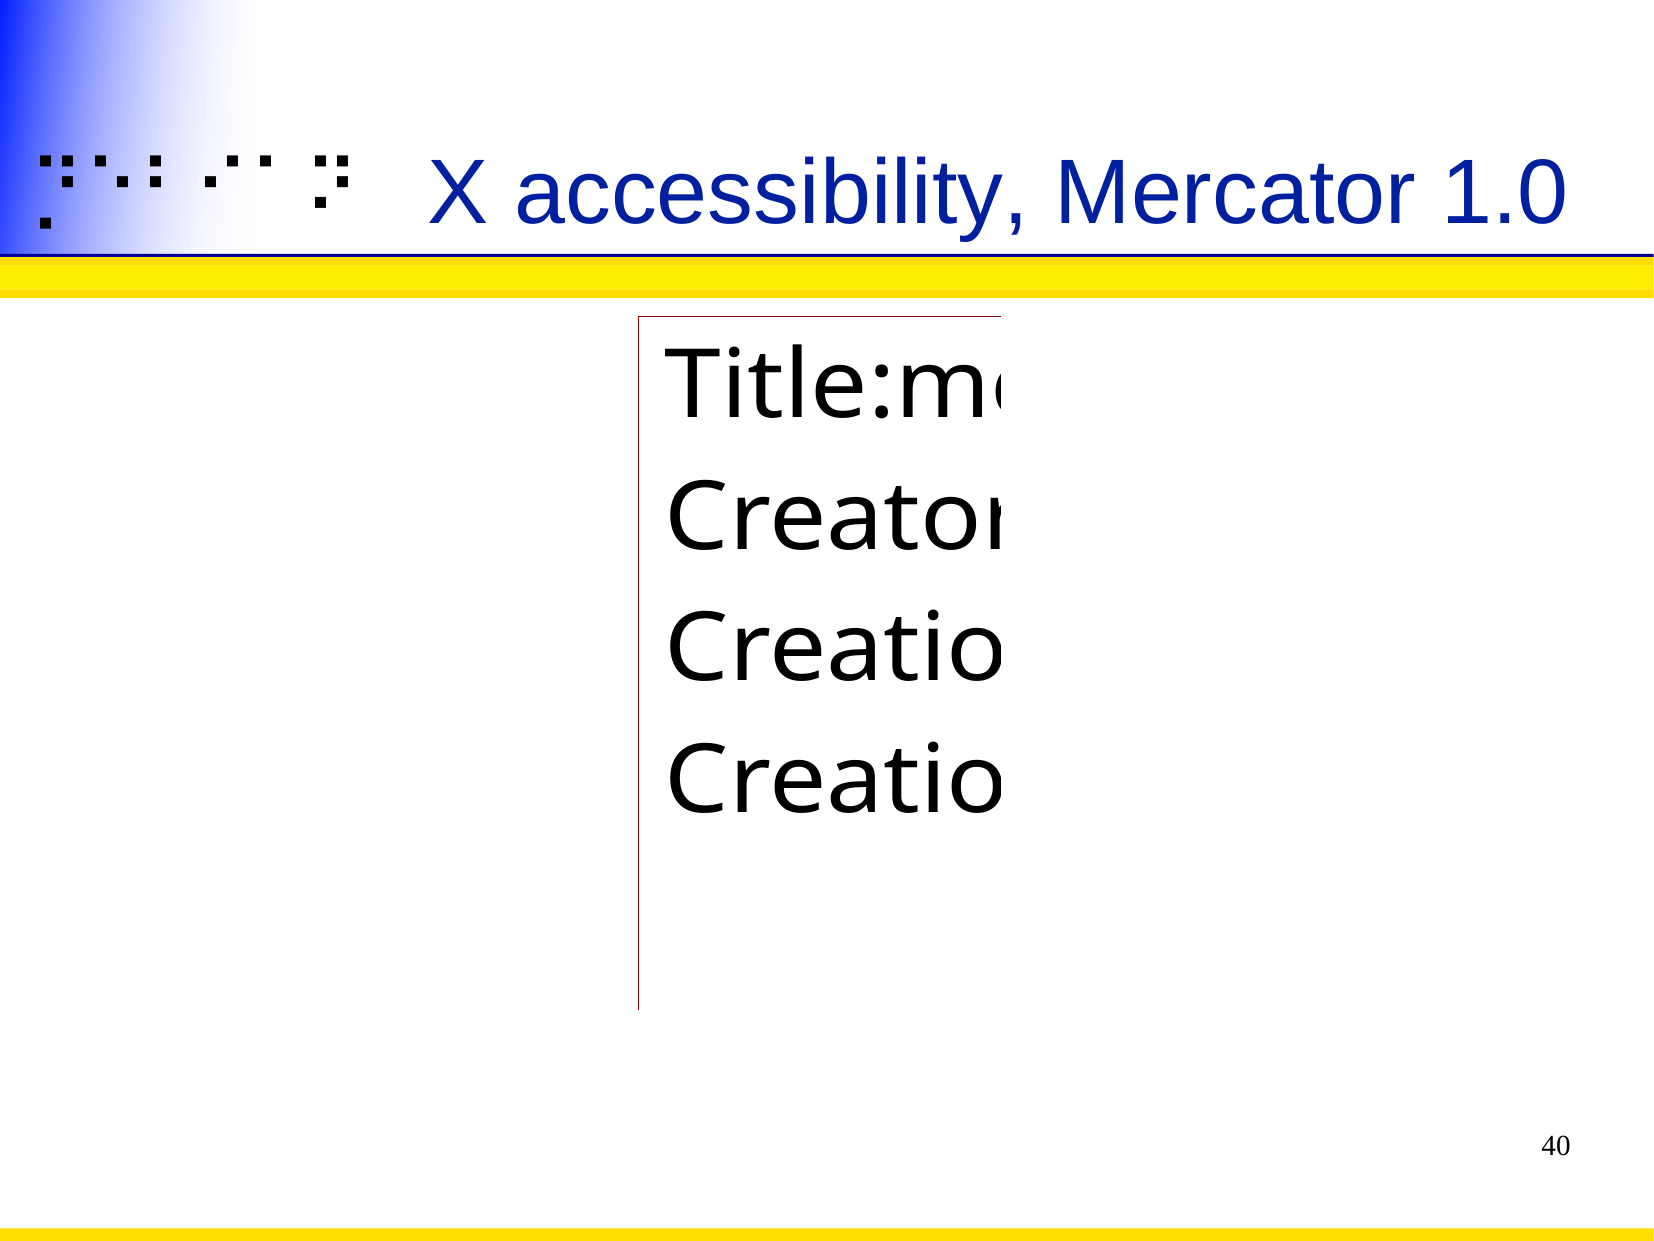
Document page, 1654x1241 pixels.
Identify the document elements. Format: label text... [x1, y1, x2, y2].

picture [631, 310, 1001, 1010]
title X accessibility, Mercator 1.0 [372, 126, 1571, 257]
